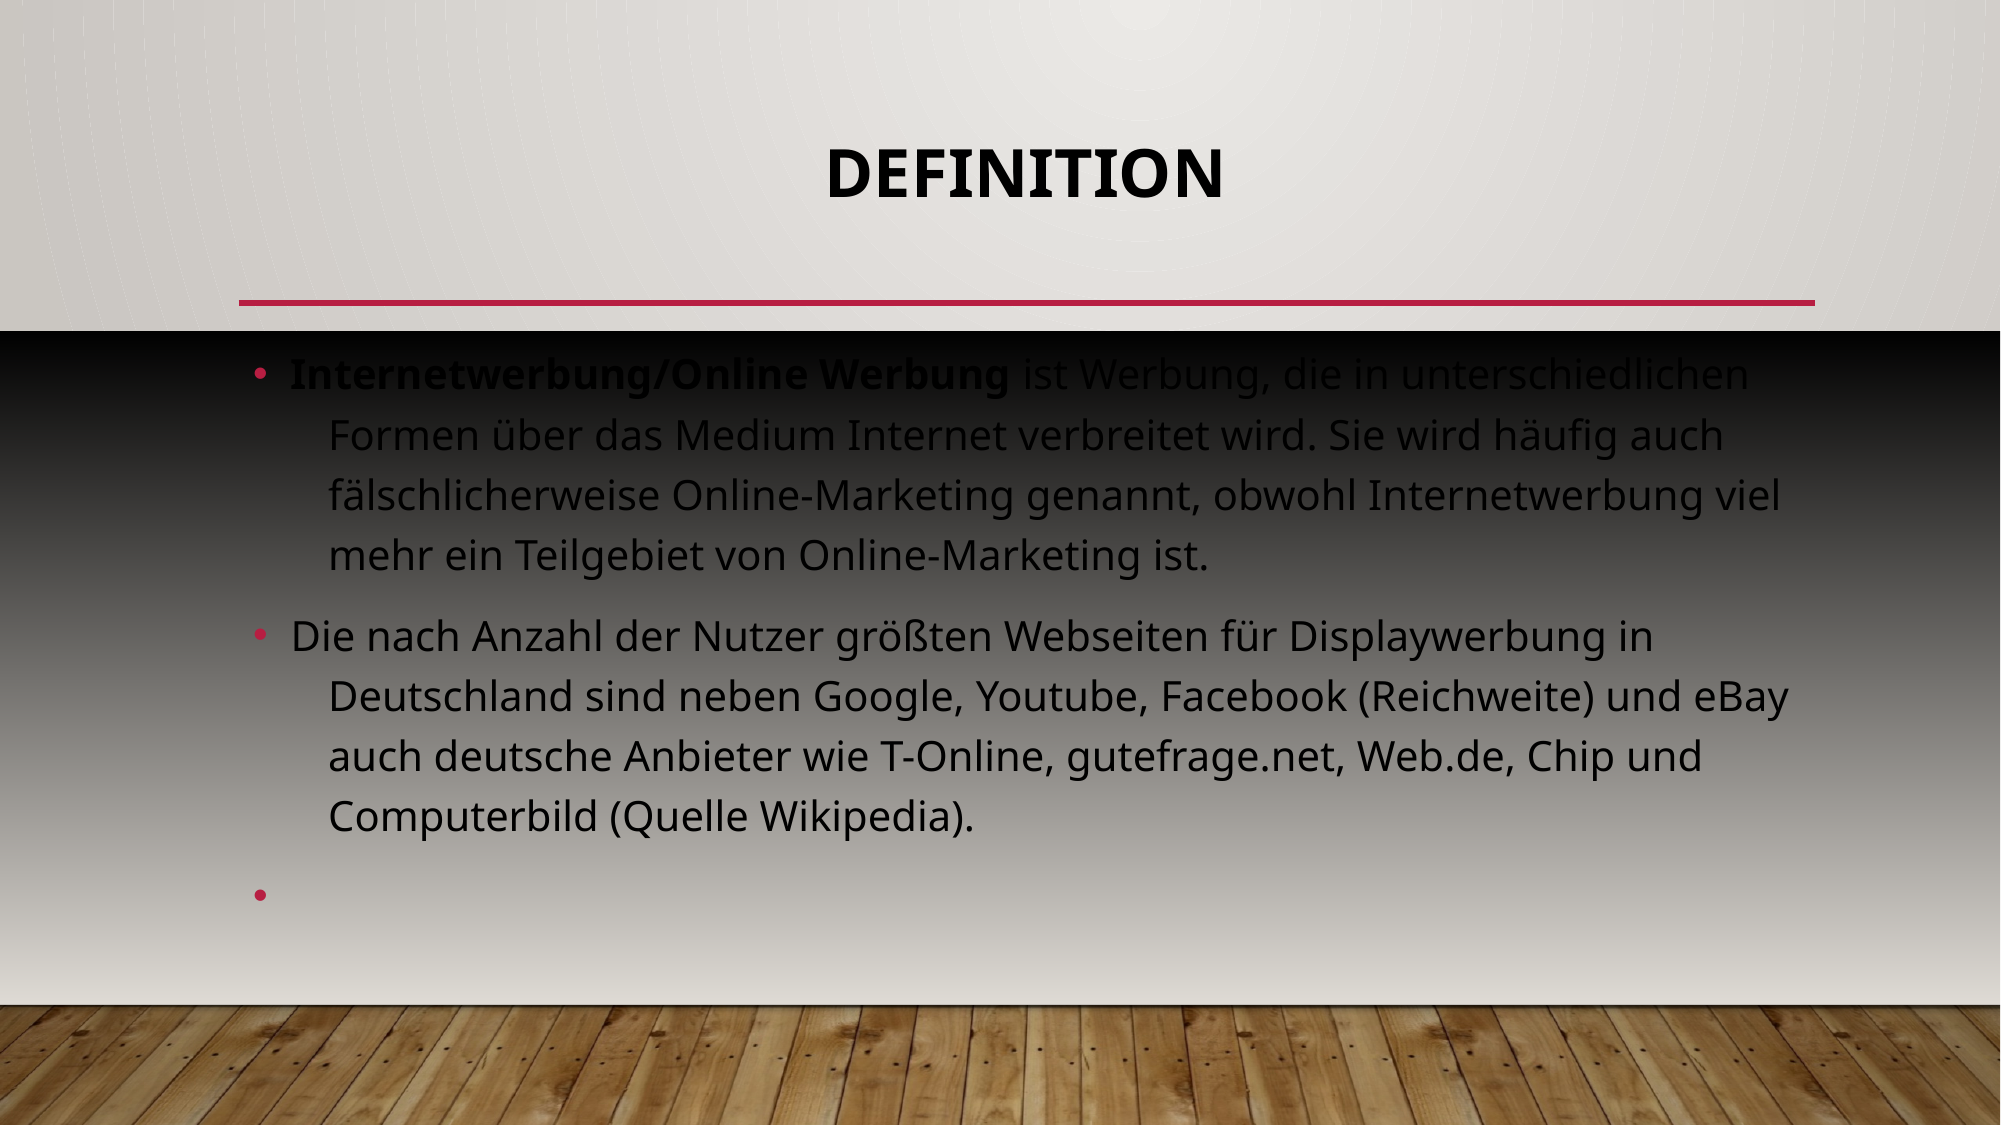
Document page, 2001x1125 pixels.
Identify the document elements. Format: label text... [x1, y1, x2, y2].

list Internetwerbung/Online Werbung ist Werbung, die in unterschiedlichen Formen über das Medium Internet verbreitet wird. Sie wird häufig auch fälschlicherweise Online-Marketing genannt, obwohl Internetwerbung viel mehr ein Teilgebiet von Online-Marketing ist. Die nach Anzahl der Nutzer größten Webseiten für Displaywerbung in Deutschland sind neben Google, Youtube, Facebook (Reichweite) und eBay auch deutsche Anbieter wie T-Online, gutefrage.net, Web.de, Chip und Computerbild (Quelle Wikipedia). [238, 330, 1814, 897]
title Definition [238, 131, 1814, 305]
